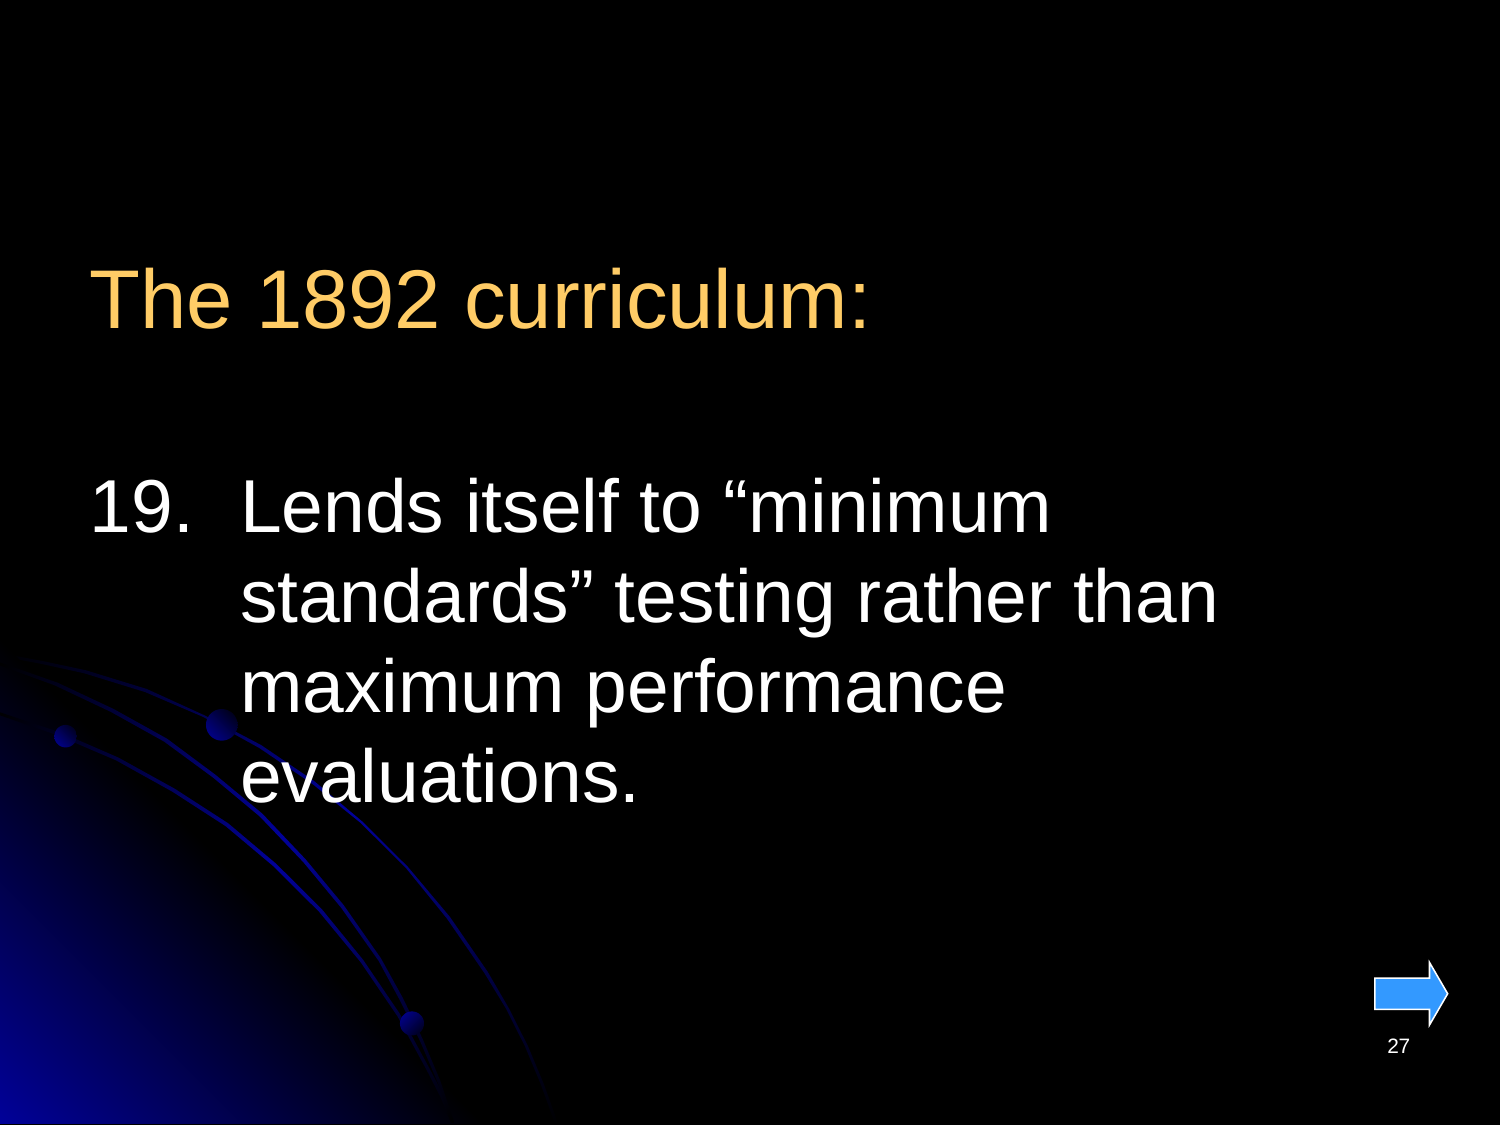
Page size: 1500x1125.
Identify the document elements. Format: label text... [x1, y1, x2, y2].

text_box The 1892 curriculum: [75, 237, 1351, 353]
text_box 19. Lends itself to “minimum standards” testing rather than maximum performance evaluations. [74, 449, 1388, 826]
text_box [1374, 962, 1448, 1026]
